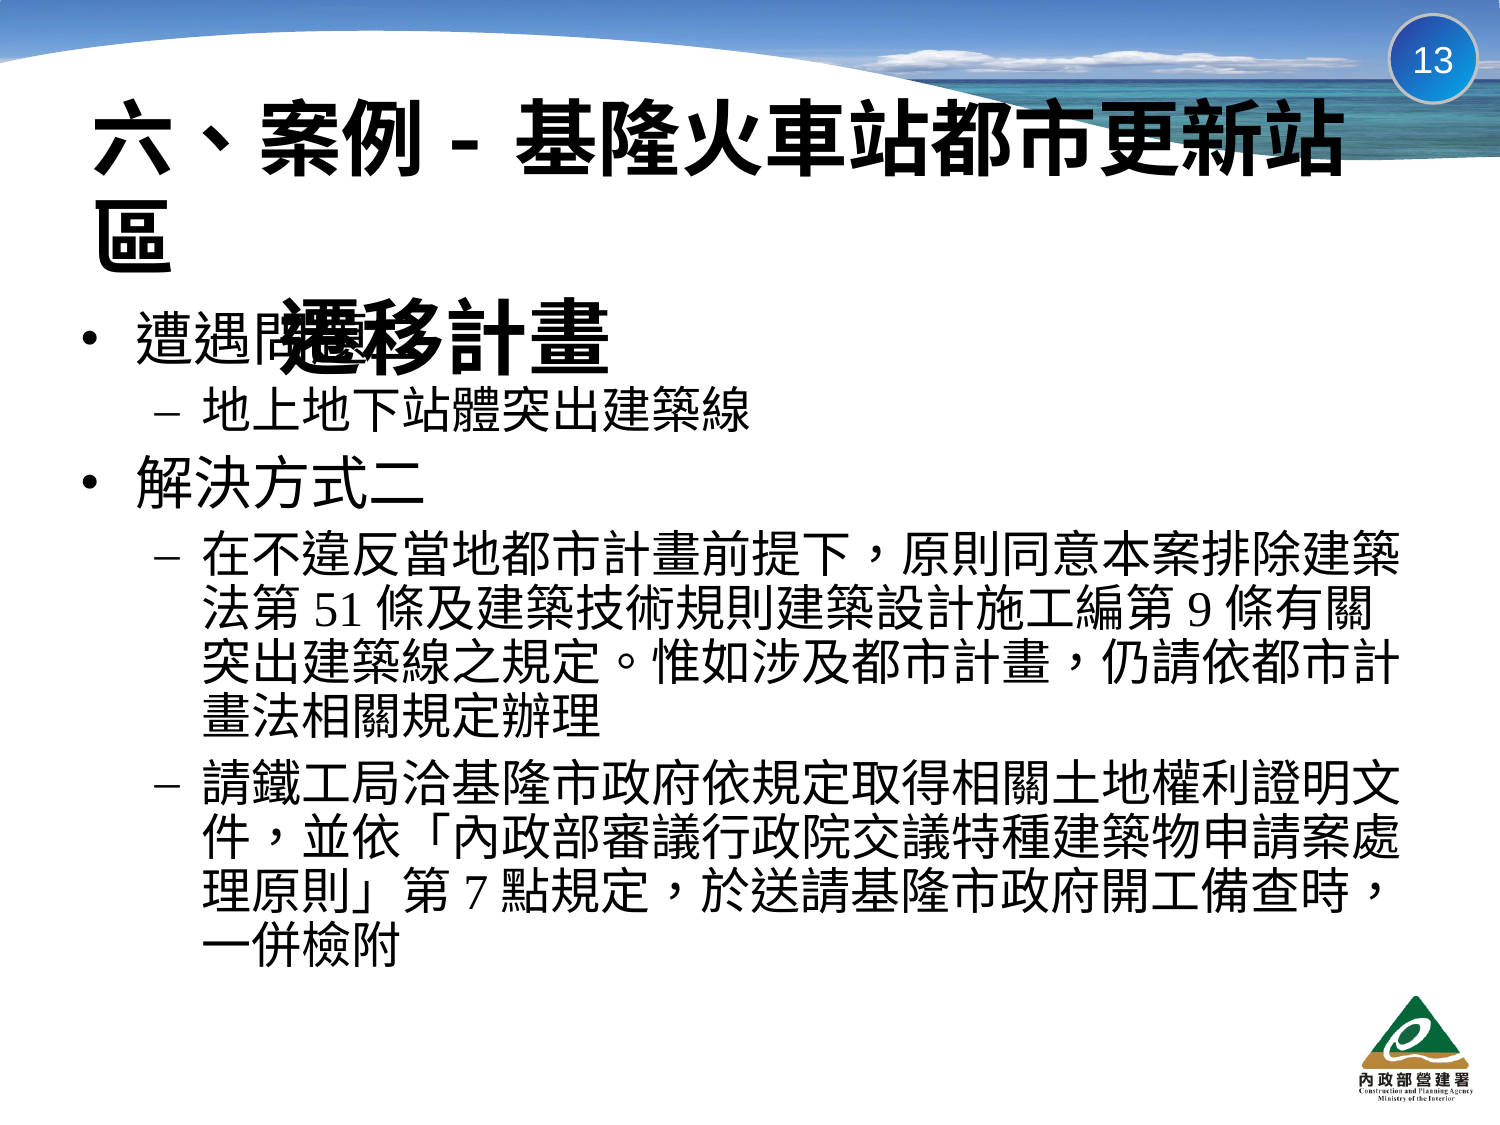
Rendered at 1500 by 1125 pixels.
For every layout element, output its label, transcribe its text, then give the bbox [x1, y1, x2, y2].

text_box 六、案例-基隆火車站都市更新站區 遷移計畫 [76, 78, 1427, 266]
list 遭遇問題二 地上地下站體突出建築線 解決方式二 在不違反當地都市計畫前提下，原則同意本案排除建築法第51條及建築技術規則建築設計施工編第9條有關突出建築線之規定。惟如涉及都市計畫，仍請依都市計畫法相關規定辦理 請鐵工局洽基隆市政府依規定取得相關土地權利證明文件，並依「內政部審議行政院交議特種建築物申請案處理原則」第7點規定，於送請基隆市政府開工備查時，一併檢附 [64, 302, 1436, 1024]
picture [1359, 996, 1473, 1102]
